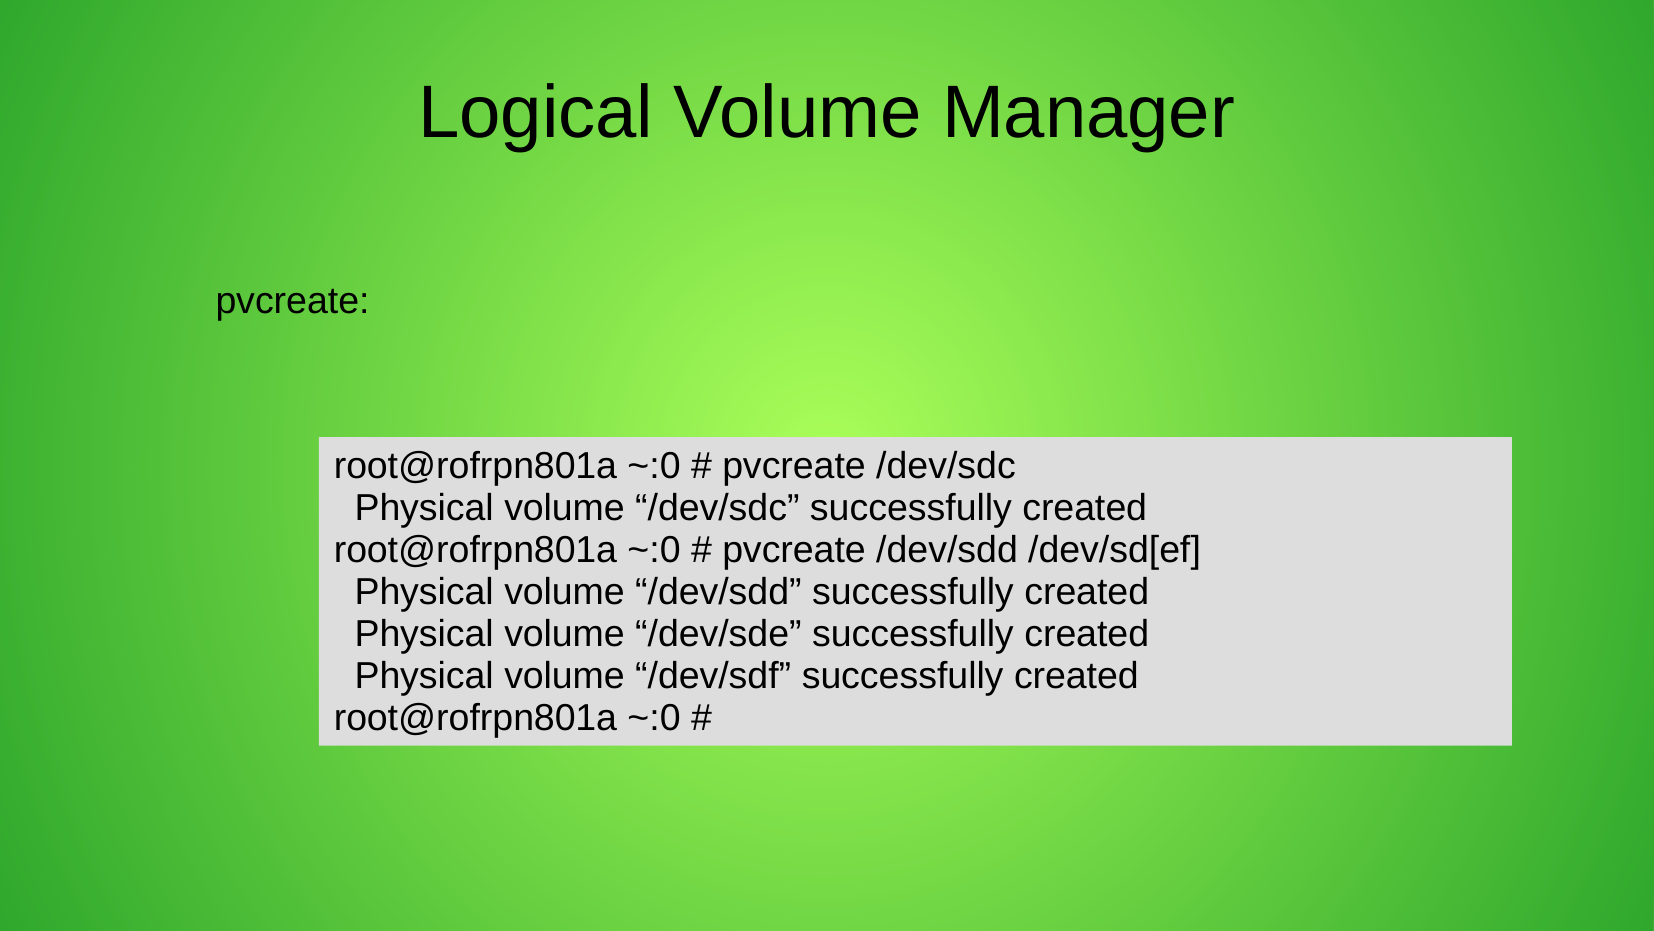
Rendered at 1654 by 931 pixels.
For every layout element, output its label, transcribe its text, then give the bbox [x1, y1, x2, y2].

text_box root@rofrpn801a ~:0 # pvcreate /dev/sdc Physical volume “/dev/sdc” successfully created root@rofrpn801a ~:0 # pvcreate /dev/sdd /dev/sd[ef] Physical volume “/dev/sdd” successfully created Physical volume “/dev/sde” successfully created Physical volume “/dev/sdf” successfully created root@rofrpn801a ~:0 # [318, 437, 1512, 746]
text_box pvcreate: [200, 271, 385, 329]
title Logical Volume Manager [82, 35, 1571, 189]
